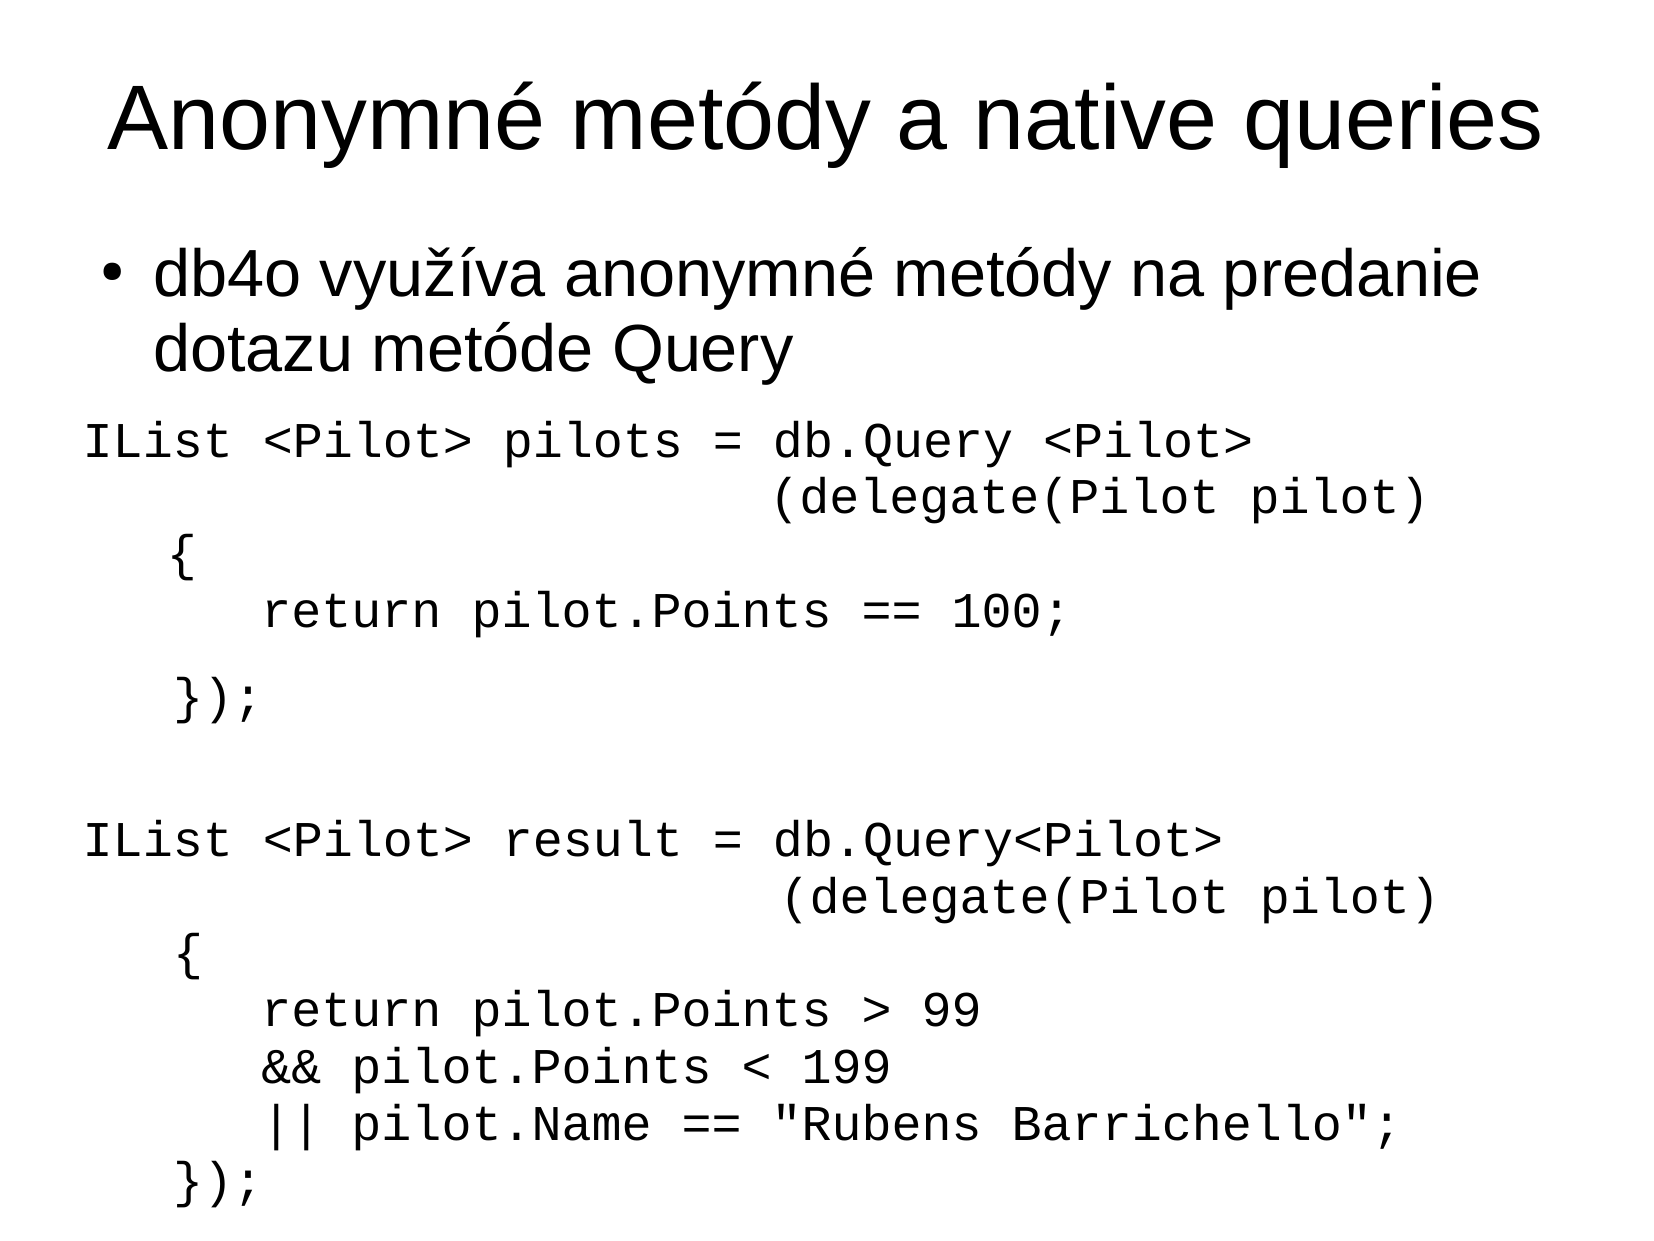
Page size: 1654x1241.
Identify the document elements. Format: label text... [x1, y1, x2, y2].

list db4o využíva anonymné metódy na predanie dotazu metóde Query IList <Pilot> pilots = db.Query <Pilot> (delegate(Pilot pilot) { return pilot.Points == 100; }); IList <Pilot> result = db.Query<Pilot> (delegate(Pilot pilot) { return pilot.Points > 99 && pilot.Points < 199 || pilot.Name == "Rubens Barrichello"; }); [82, 236, 1571, 1227]
title Anonymné metódy a native queries [82, 29, 1571, 207]
